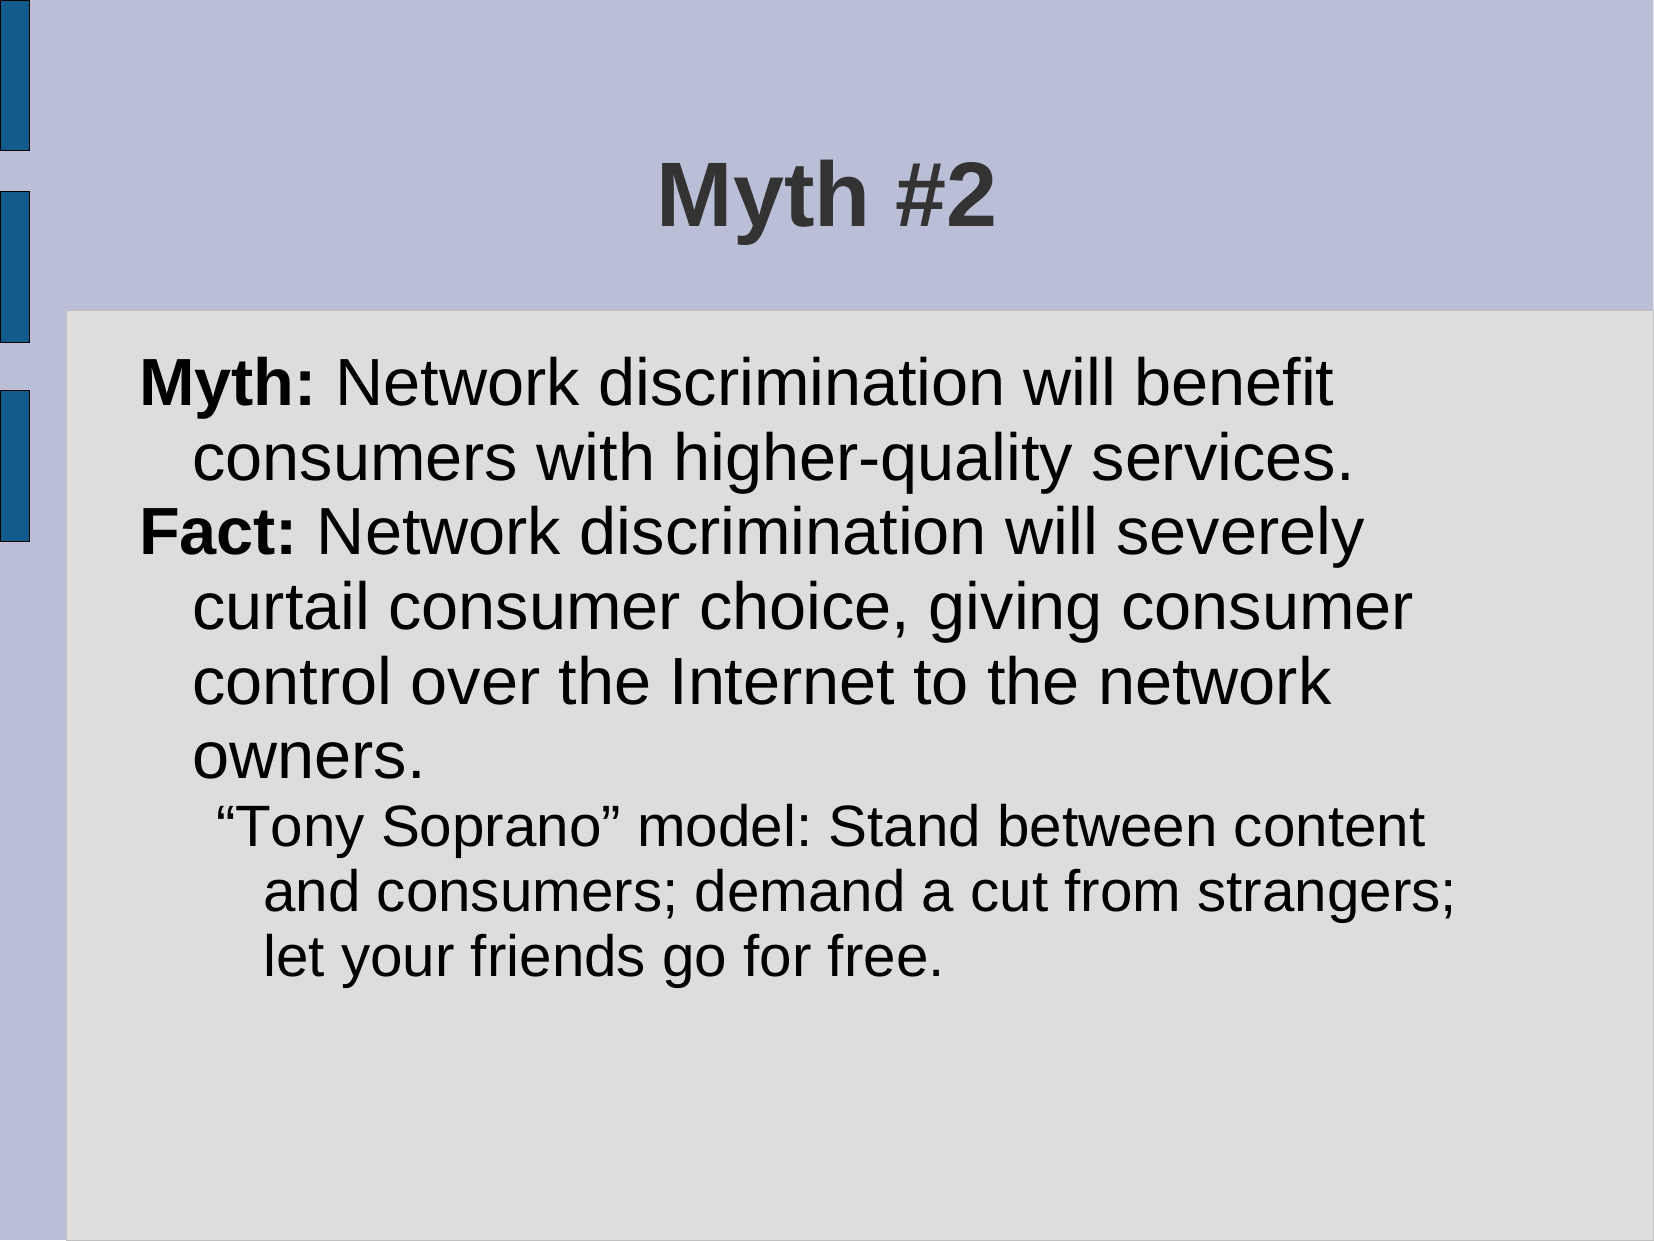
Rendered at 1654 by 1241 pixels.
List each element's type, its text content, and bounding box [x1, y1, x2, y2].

list Myth: Network discrimination will benefit consumers with higher-quality services. Fact: Network discrimination will severely curtail consumer choice, giving consumer control over the Internet to the network owners. “Tony Soprano” model: Stand between content and consumers; demand a cut from strangers; let your friends go for free. [121, 344, 1534, 1203]
title Myth #2 [121, 91, 1534, 299]
